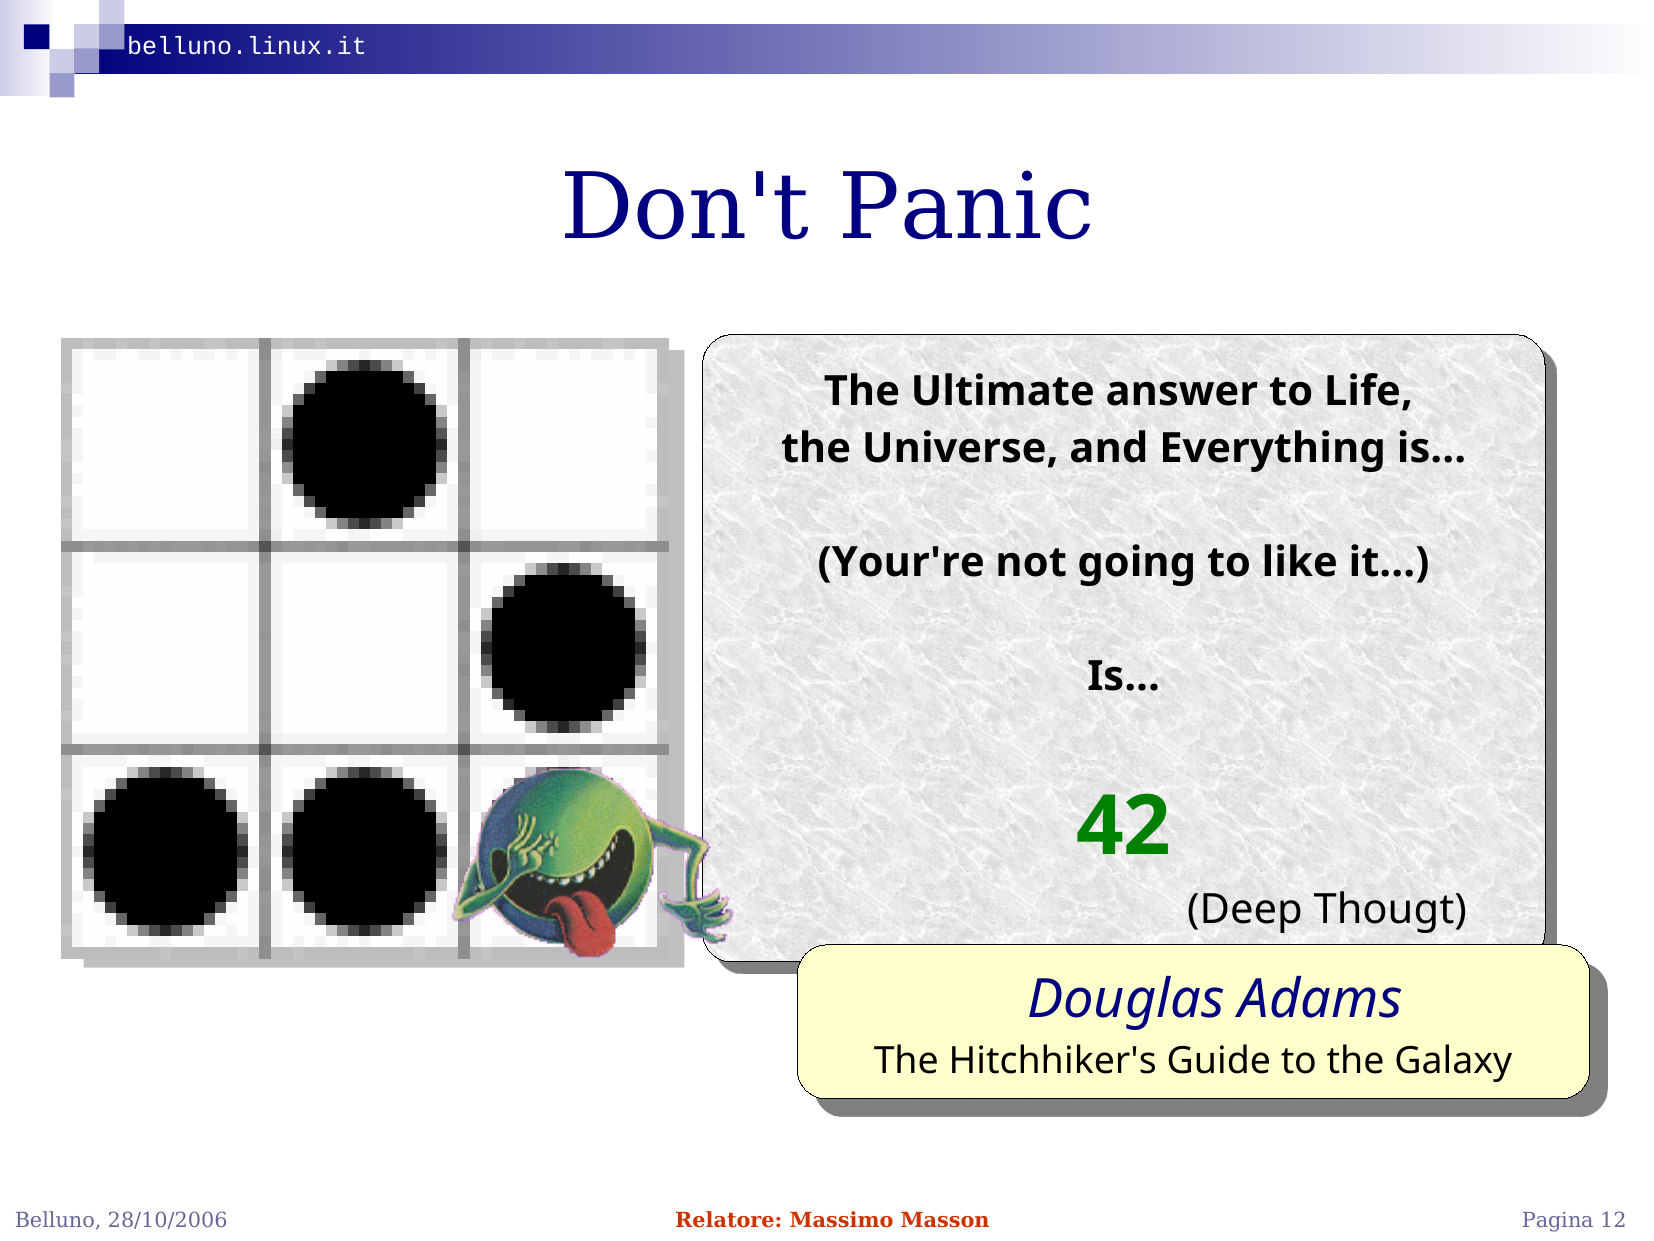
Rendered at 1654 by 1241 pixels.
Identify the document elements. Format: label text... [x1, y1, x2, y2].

text_box [83, 959, 685, 968]
picture [61, 338, 741, 965]
text_box The Ultimate answer to Life, the Universe, and Everything is... (Your're not going to like it...) Is... 42 (Deep Thougt) [702, 334, 1546, 962]
title Don't Panic [121, 98, 1534, 315]
text_box Douglas Adams The Hitchhiker's Guide to the Galaxy [797, 944, 1590, 1099]
text_box [669, 350, 685, 765]
